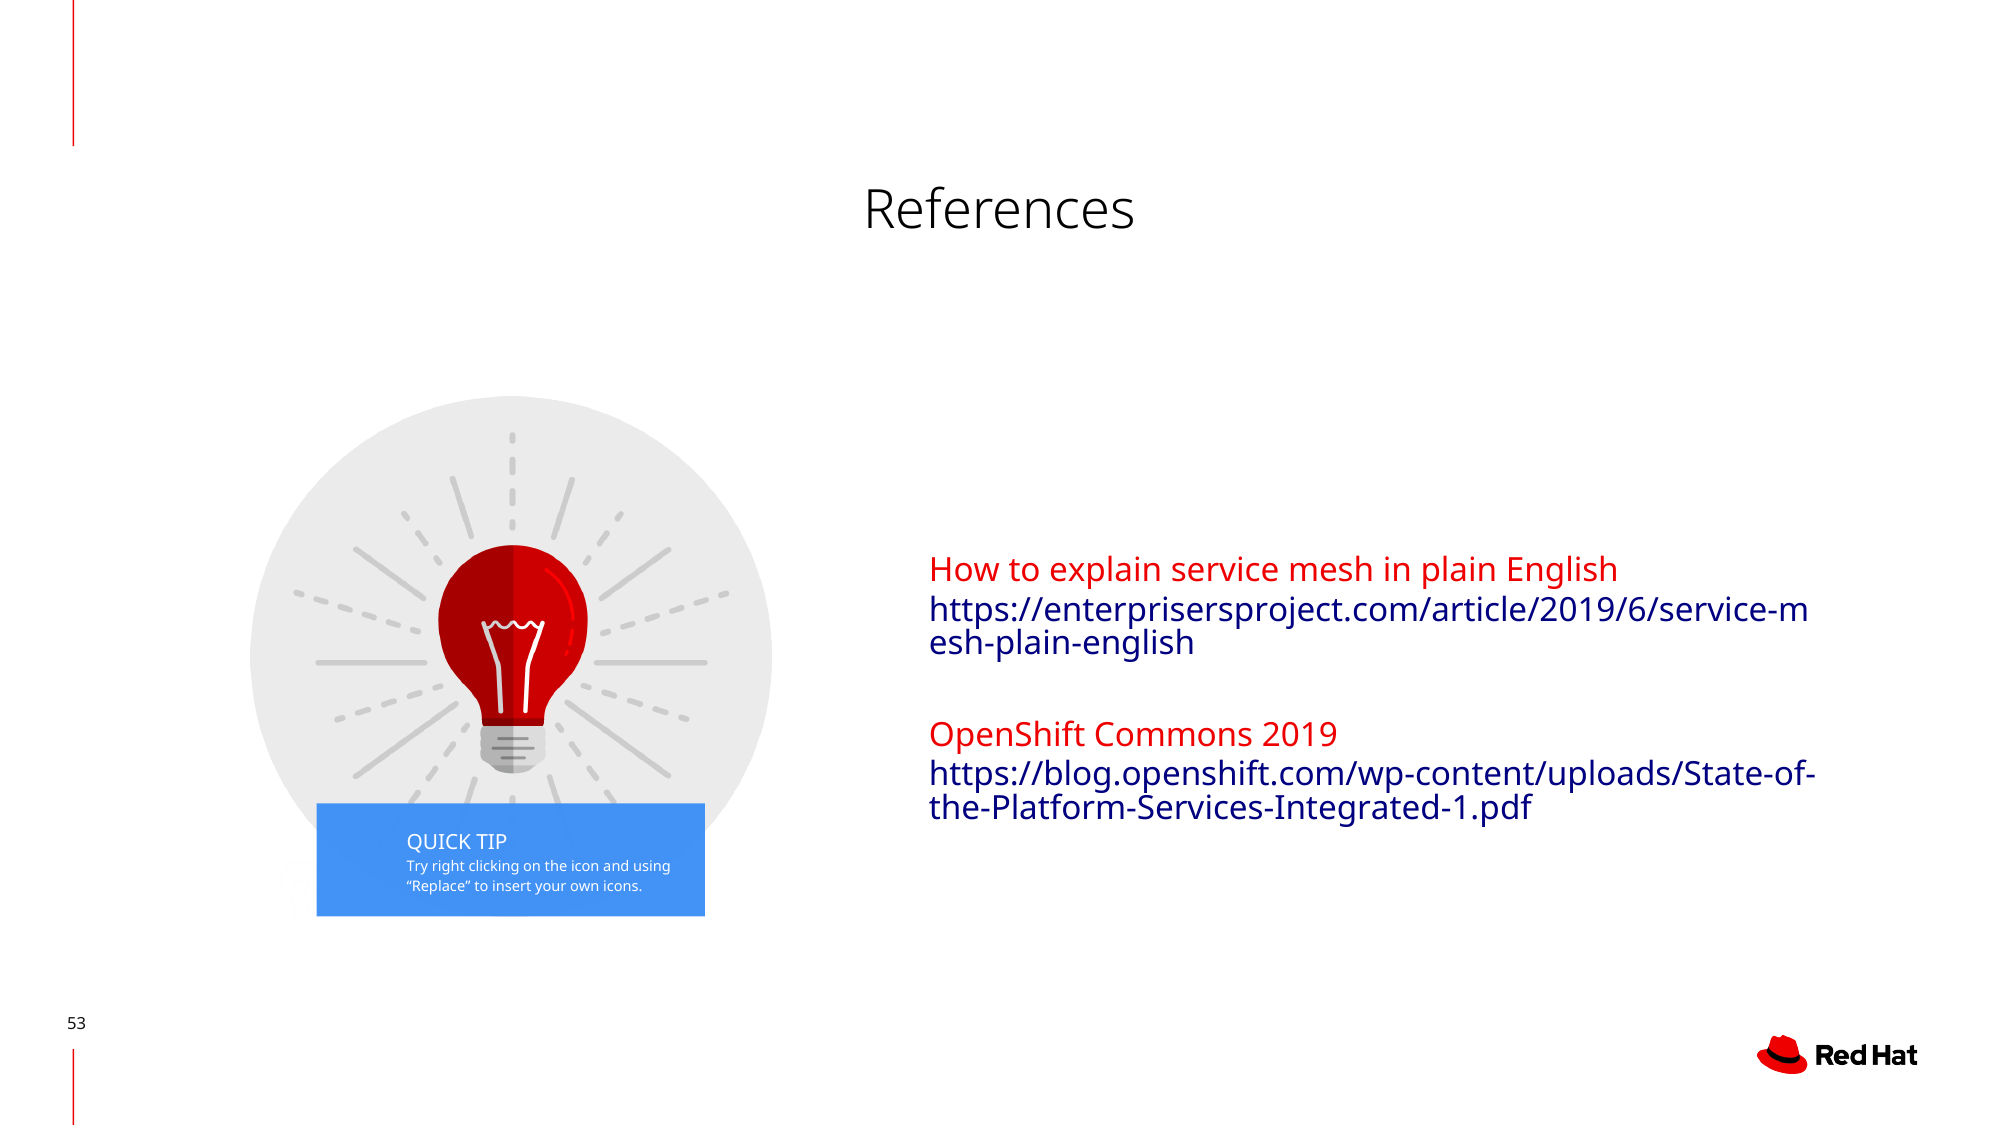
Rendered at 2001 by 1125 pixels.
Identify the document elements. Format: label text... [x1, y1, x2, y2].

picture [1757, 1035, 1918, 1074]
picture [250, 396, 772, 921]
text_box QUICK TIP Try right clicking on the icon and using “Replace” to insert your own icons. [316, 803, 705, 917]
title References [287, 155, 1713, 315]
text_box How to explain service mesh in plain English https://enterprisersproject.com/article/2019/6/service-mesh-plain-english OpenShift Commons 2019https://blog.openshift.com/wp-content/uploads/State-of-the-Platform-Services-Integrated-1.pdf [928, 416, 1829, 937]
